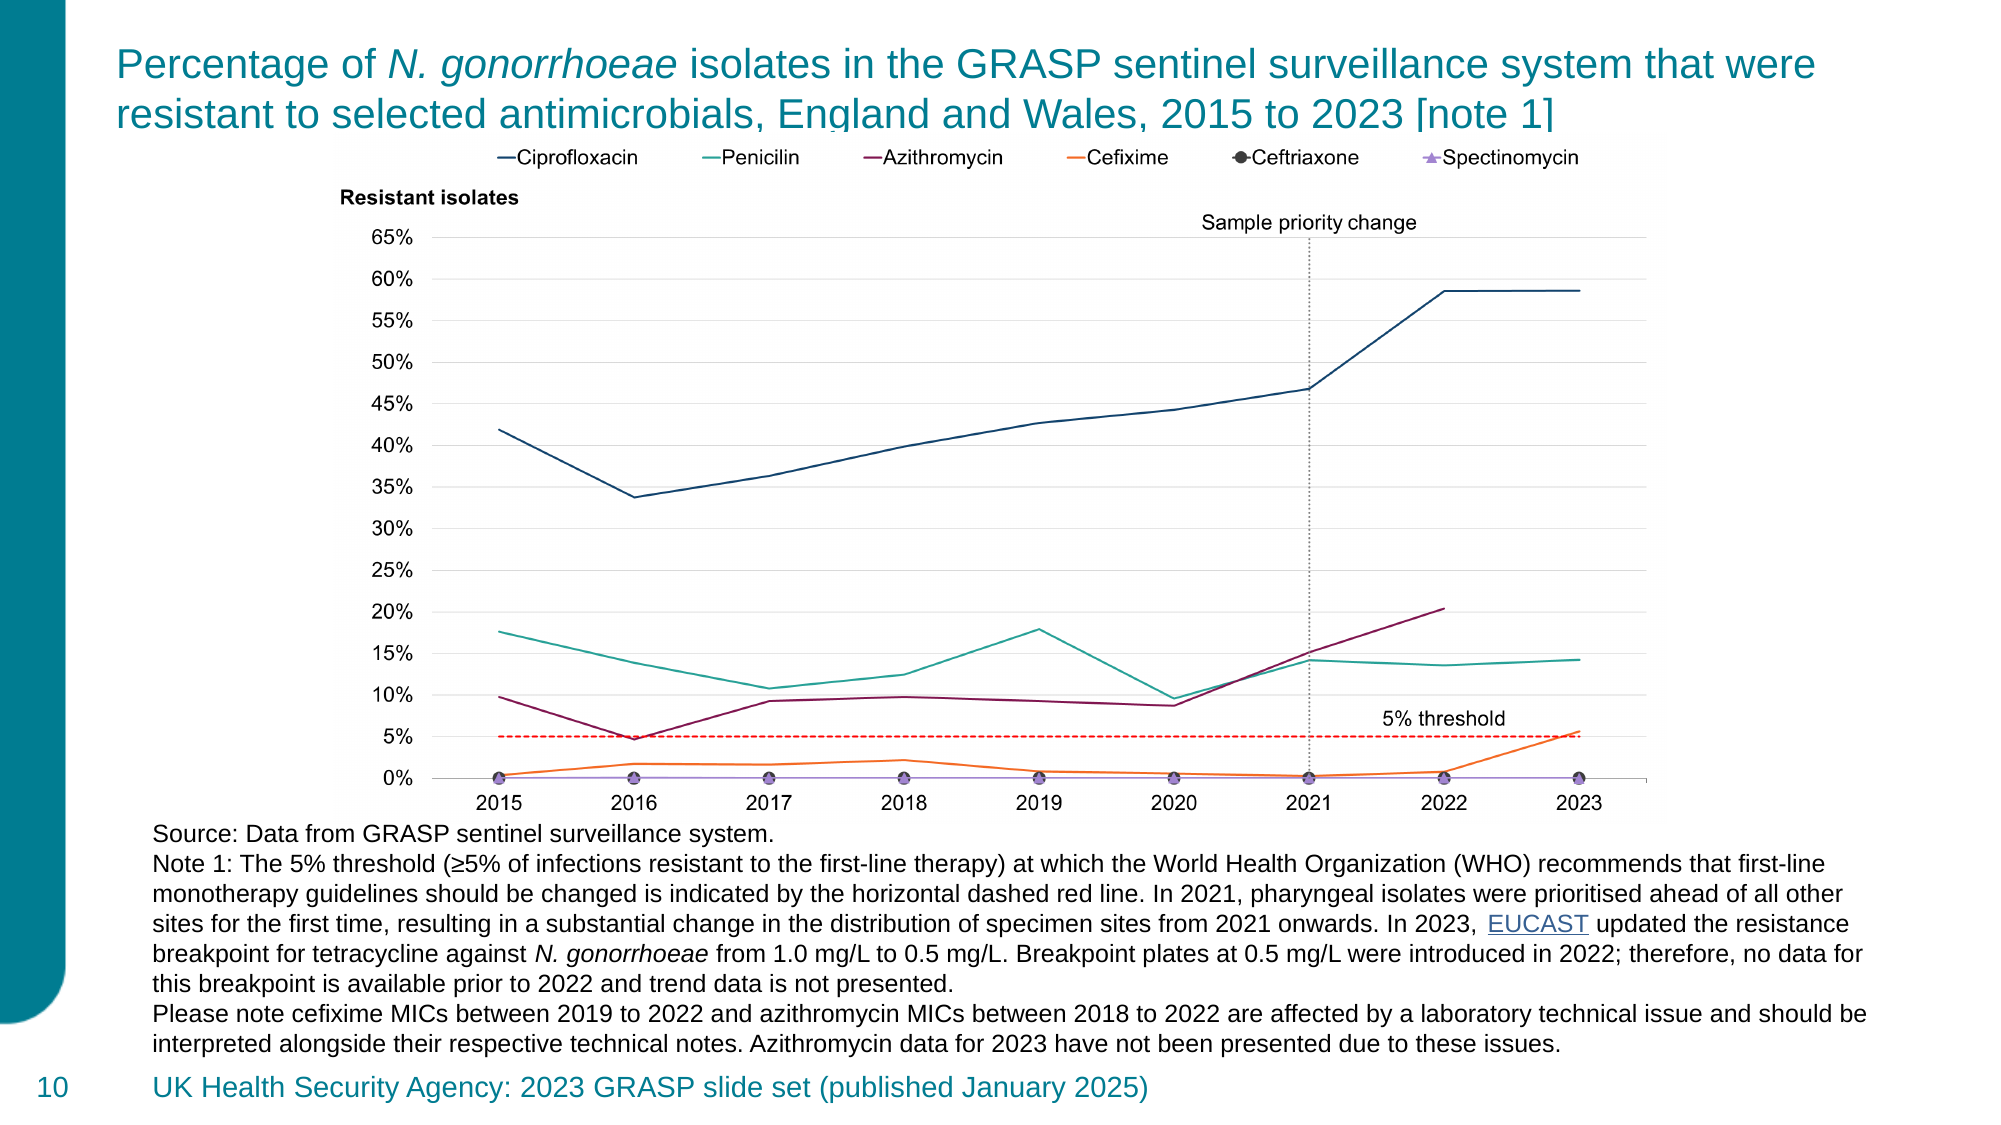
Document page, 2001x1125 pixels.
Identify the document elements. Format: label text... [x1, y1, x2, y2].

text_box [21, 1056, 120, 1117]
picture [333, 132, 1667, 810]
text_box Source: Data from GRASP sentinel surveillance system. Note 1: The 5% threshold (≥5% of infections resistant to the first-line therapy) at which the World Health Organization (WHO) recommends that first-line monotherapy guidelines should be changed is indicated by the horizontal dashed red line. In 2021, pharyngeal isolates were prioritised ahead of all other sites for the first time, resulting in a substantial change in the distribution of specimen sites from 2021 onwards. In 2023, EUCAST updated the resistance breakpoint for tetracycline against N. gonorrhoeae from 1.0 mg/L to 0.5 mg/L. Breakpoint plates at 0.5 mg/L were introduced in 2022; therefore, no data for this breakpoint is available prior to 2022 and trend data is not presented. Please note cefixime MICs between 2019 to 2022 and azithromycin MICs between 2018 to 2022 are affected by a laboratory technical issue and should be interpreted alongside their respective technical notes. Azithromycin data for 2023 have not been presented due to these issues. [137, 810, 1916, 1065]
title Percentage of N. gonorrhoeae isolates in the GRASP sentinel surveillance system that were resistant to selected antimicrobials, England and Wales, 2015 to 2023 [note 1] [101, 29, 1926, 145]
text_box UK Health Security Agency: 2023 GRASP slide set (published January 2025) [137, 1056, 1780, 1116]
